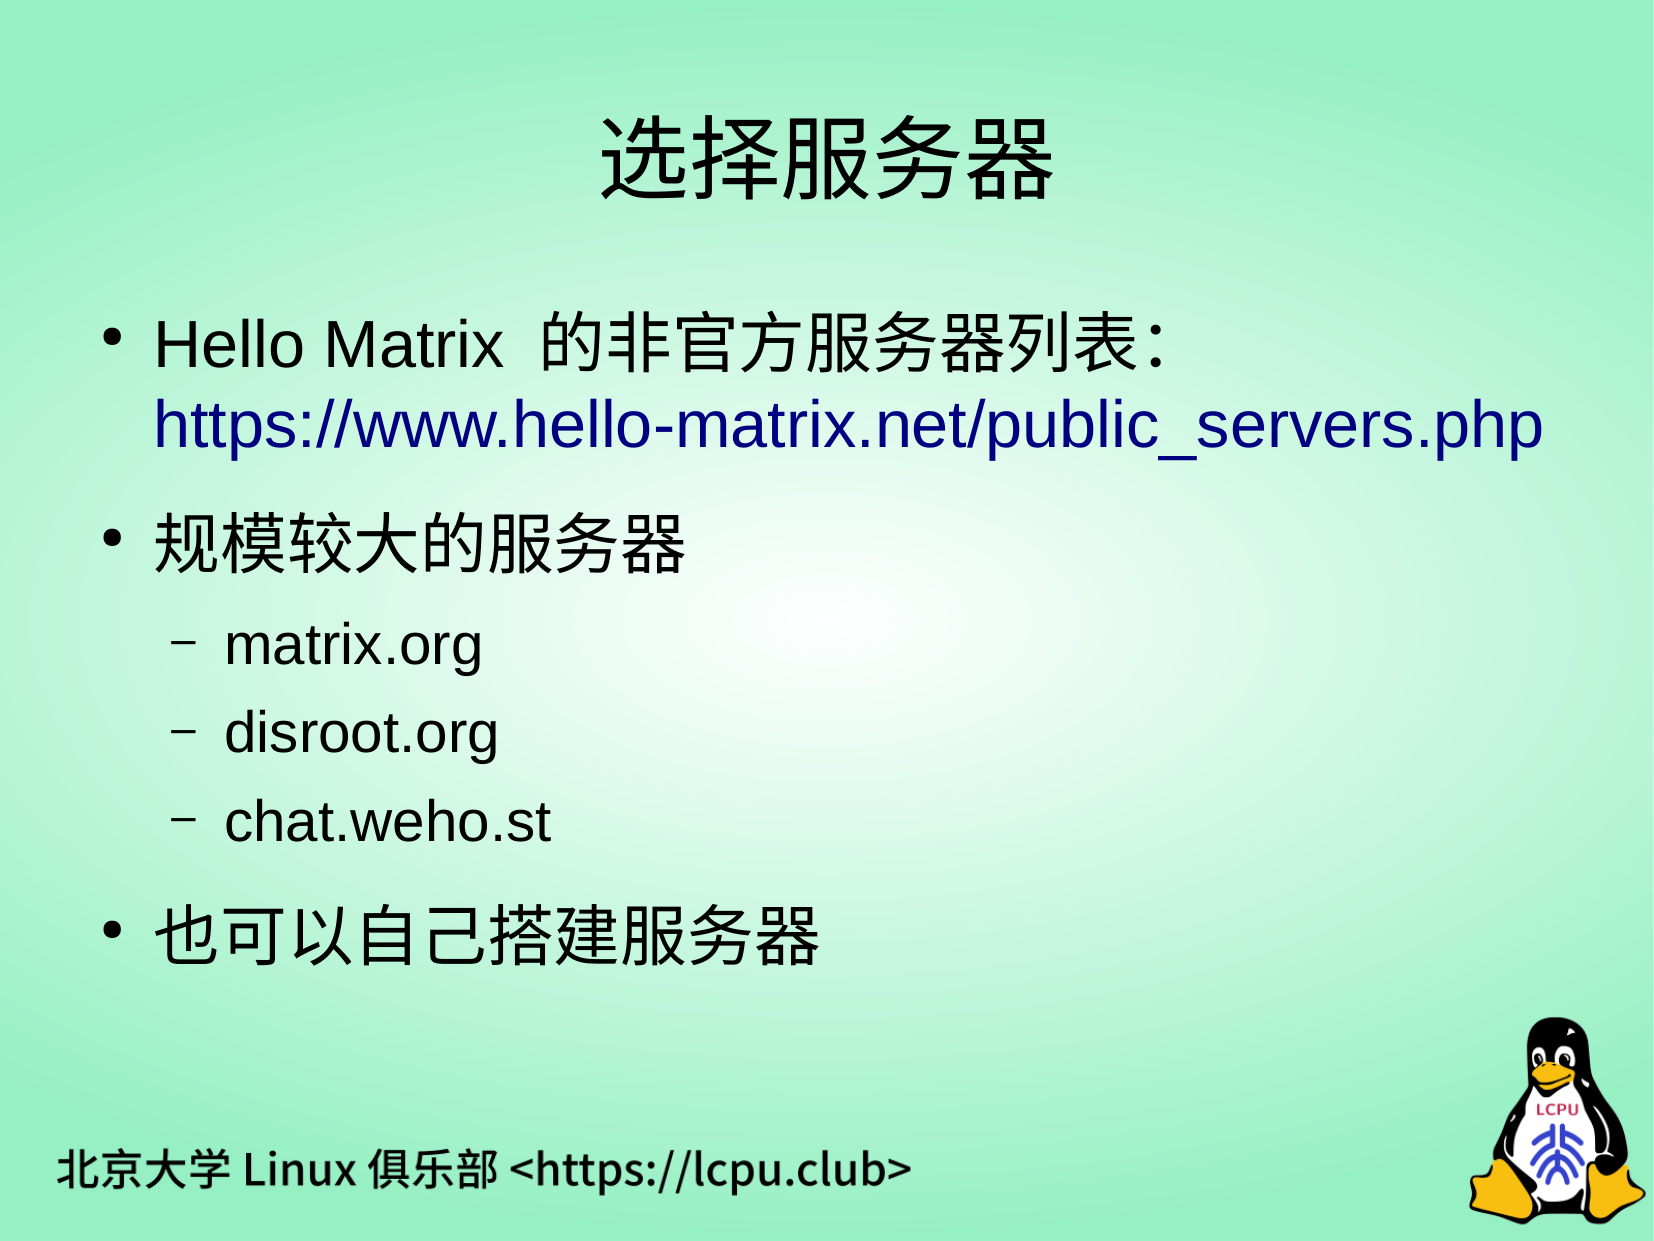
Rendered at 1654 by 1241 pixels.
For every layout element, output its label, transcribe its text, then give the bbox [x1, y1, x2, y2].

list Hello Matrix 的非官方服务器列表：https://www.hello-matrix.net/public_servers.php 规模较大的服务器 matrix.org disroot.org chat.weho.st 也可以自己搭建服务器 [82, 290, 1571, 1010]
title 选择服务器 [82, 49, 1571, 257]
picture [0, 0, 1654, 1241]
